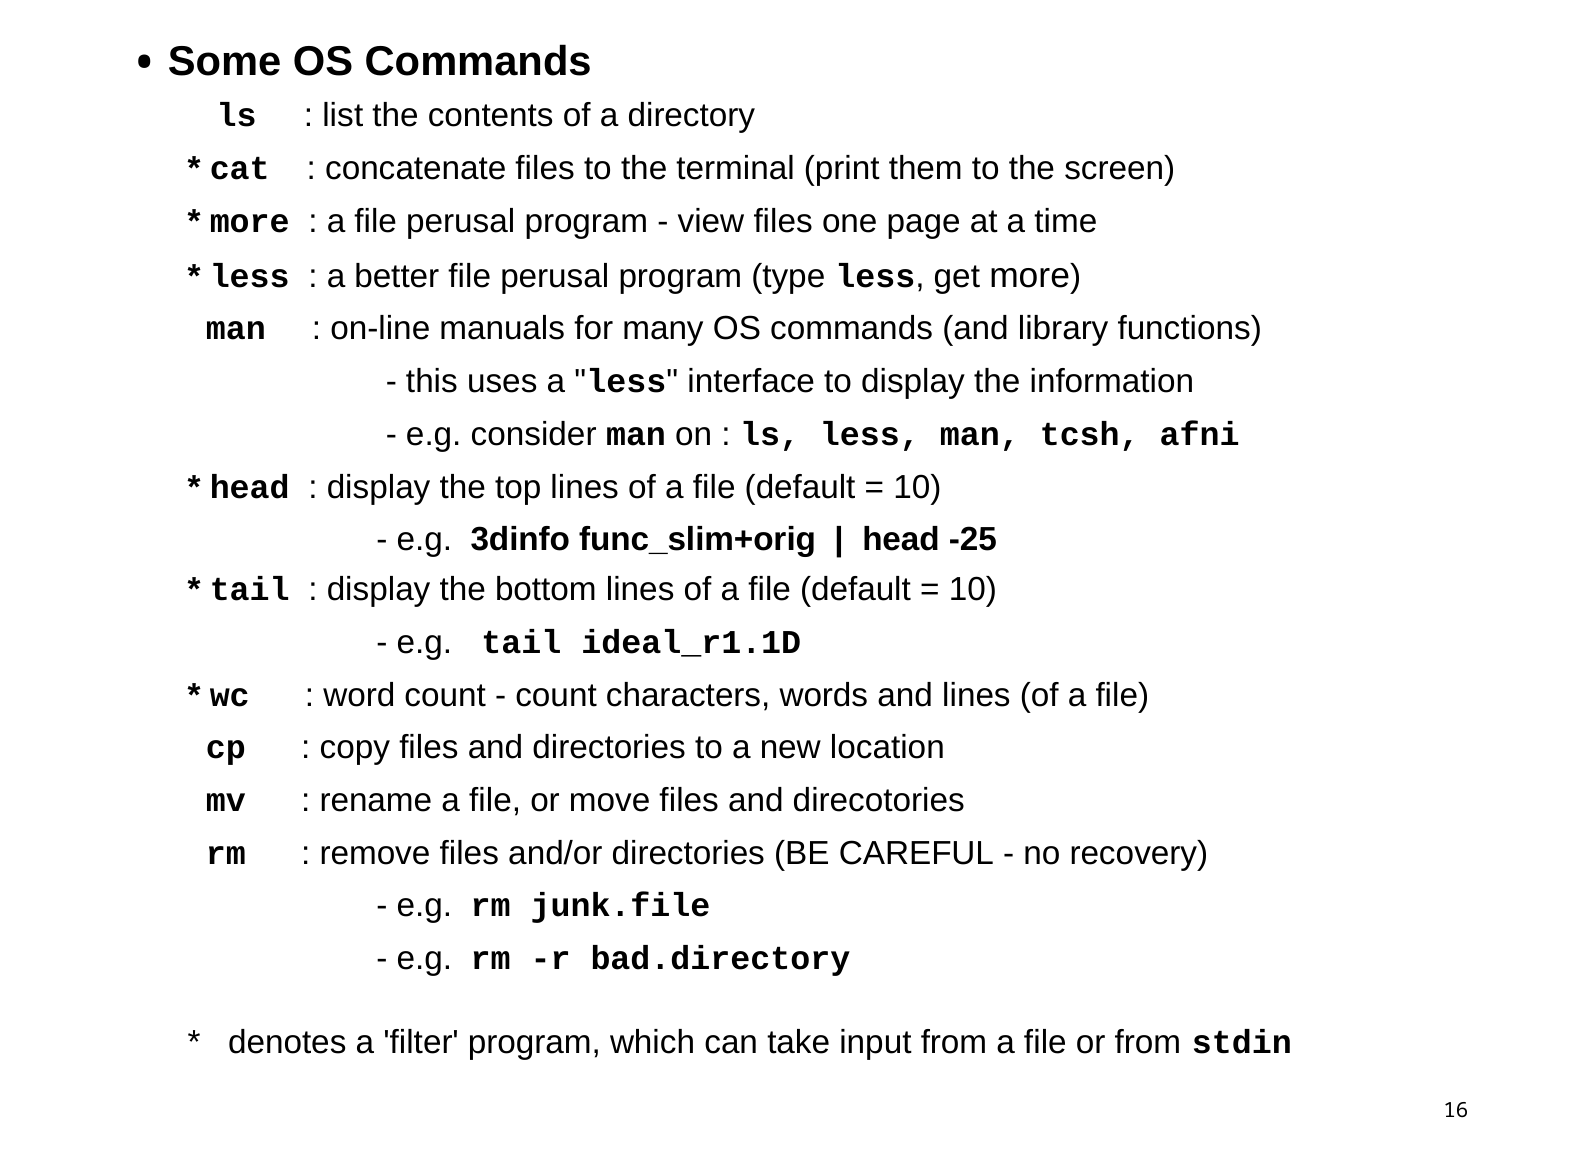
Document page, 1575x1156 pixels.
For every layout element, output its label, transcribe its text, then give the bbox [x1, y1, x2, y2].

list Some OS Commands ls : list the contents of a directory * cat : concatenate files to the terminal (print them to the screen) * more : a file perusal program - view files one page at a time * less : a better file perusal program (type less, get more) man : on-line manuals for many OS commands (and library functions) - this uses a "less" interface to display the information - e.g. consider man on : ls, less, man, tcsh, afni * head : display the top lines of a file (default = 10) - e.g. 3dinfo func_slim+orig | head -25 * tail : display the bottom lines of a file (default = 10) - e.g. tail ideal_r1.1D * wc : word count - count characters, words and lines (of a file) cp : copy files and directories to a new location mv : rename a file, or move files and direcotories rm : remove files and/or directories (BE CAREFUL - no recovery) - e.g. rm junk.file - e.g. rm -r bad.directory * denotes a 'filter' program, which can take input from a file or from stdin [112, 24, 1507, 1156]
